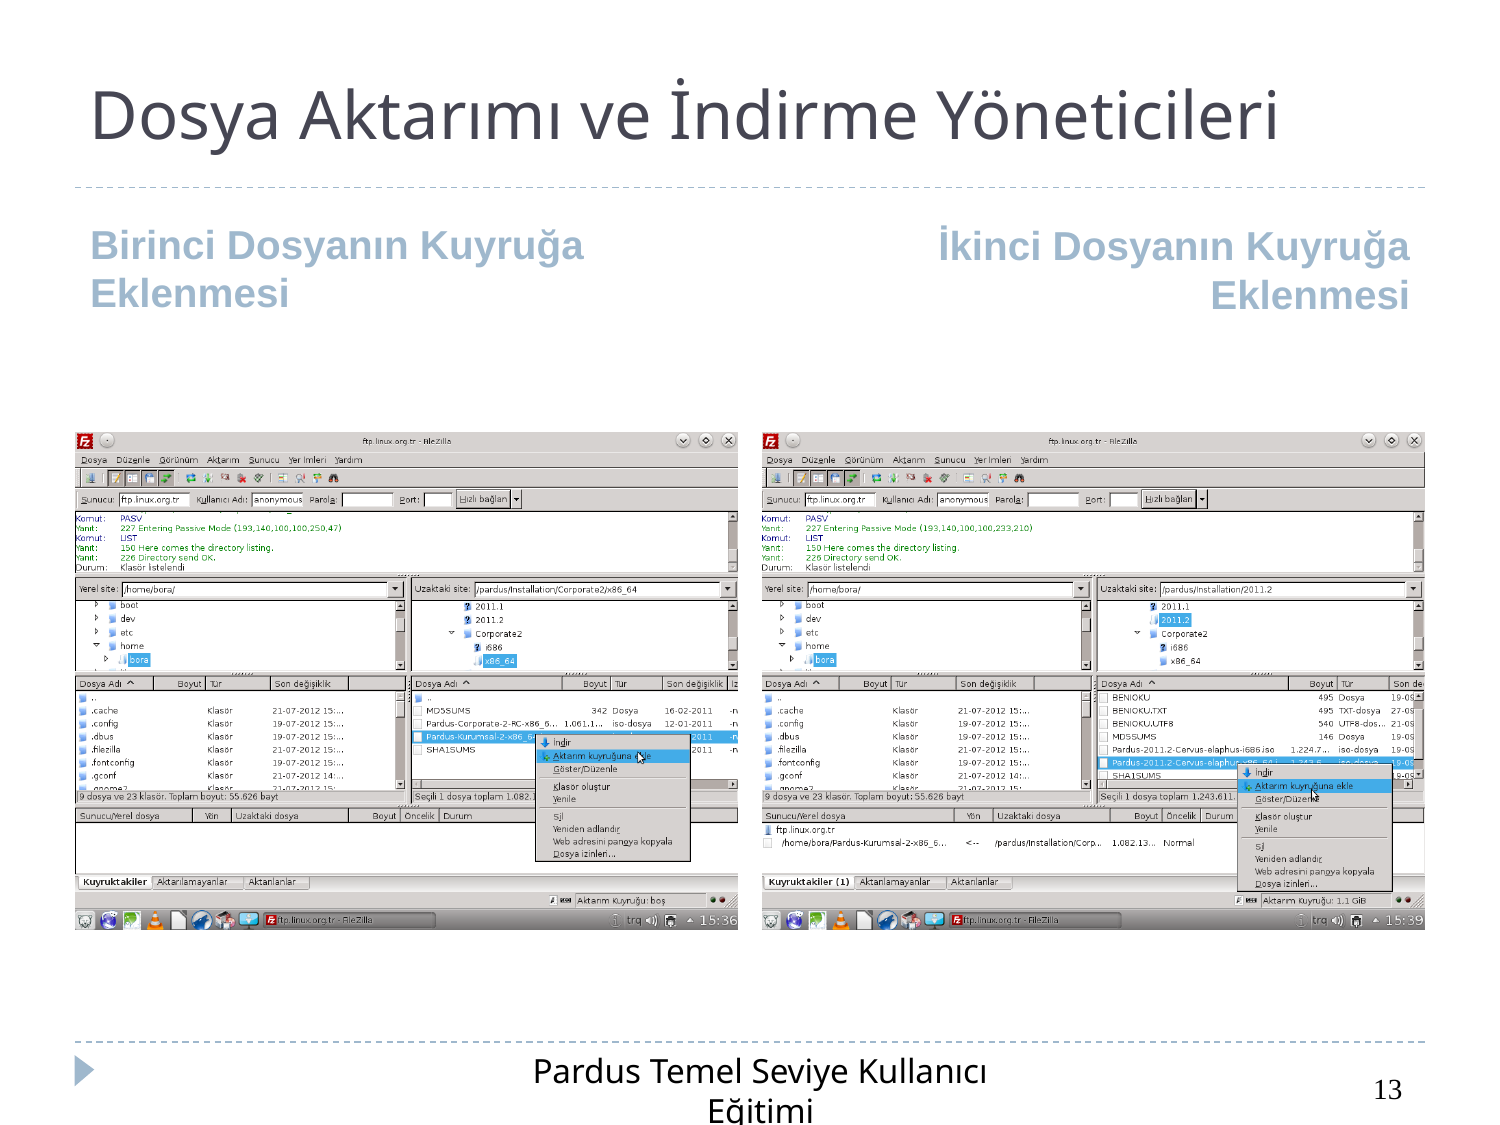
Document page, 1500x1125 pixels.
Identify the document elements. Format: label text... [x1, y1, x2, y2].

picture [762, 432, 1425, 930]
picture [75, 432, 738, 930]
title Dosya Aktarımı ve İndirme Yöneticileri [75, 37, 1425, 188]
list Birinci Dosyanın Kuyruğa Eklenmesi [75, 210, 738, 324]
list İkinci Dosyanın Kuyruğa Eklenmesi [762, 212, 1426, 325]
